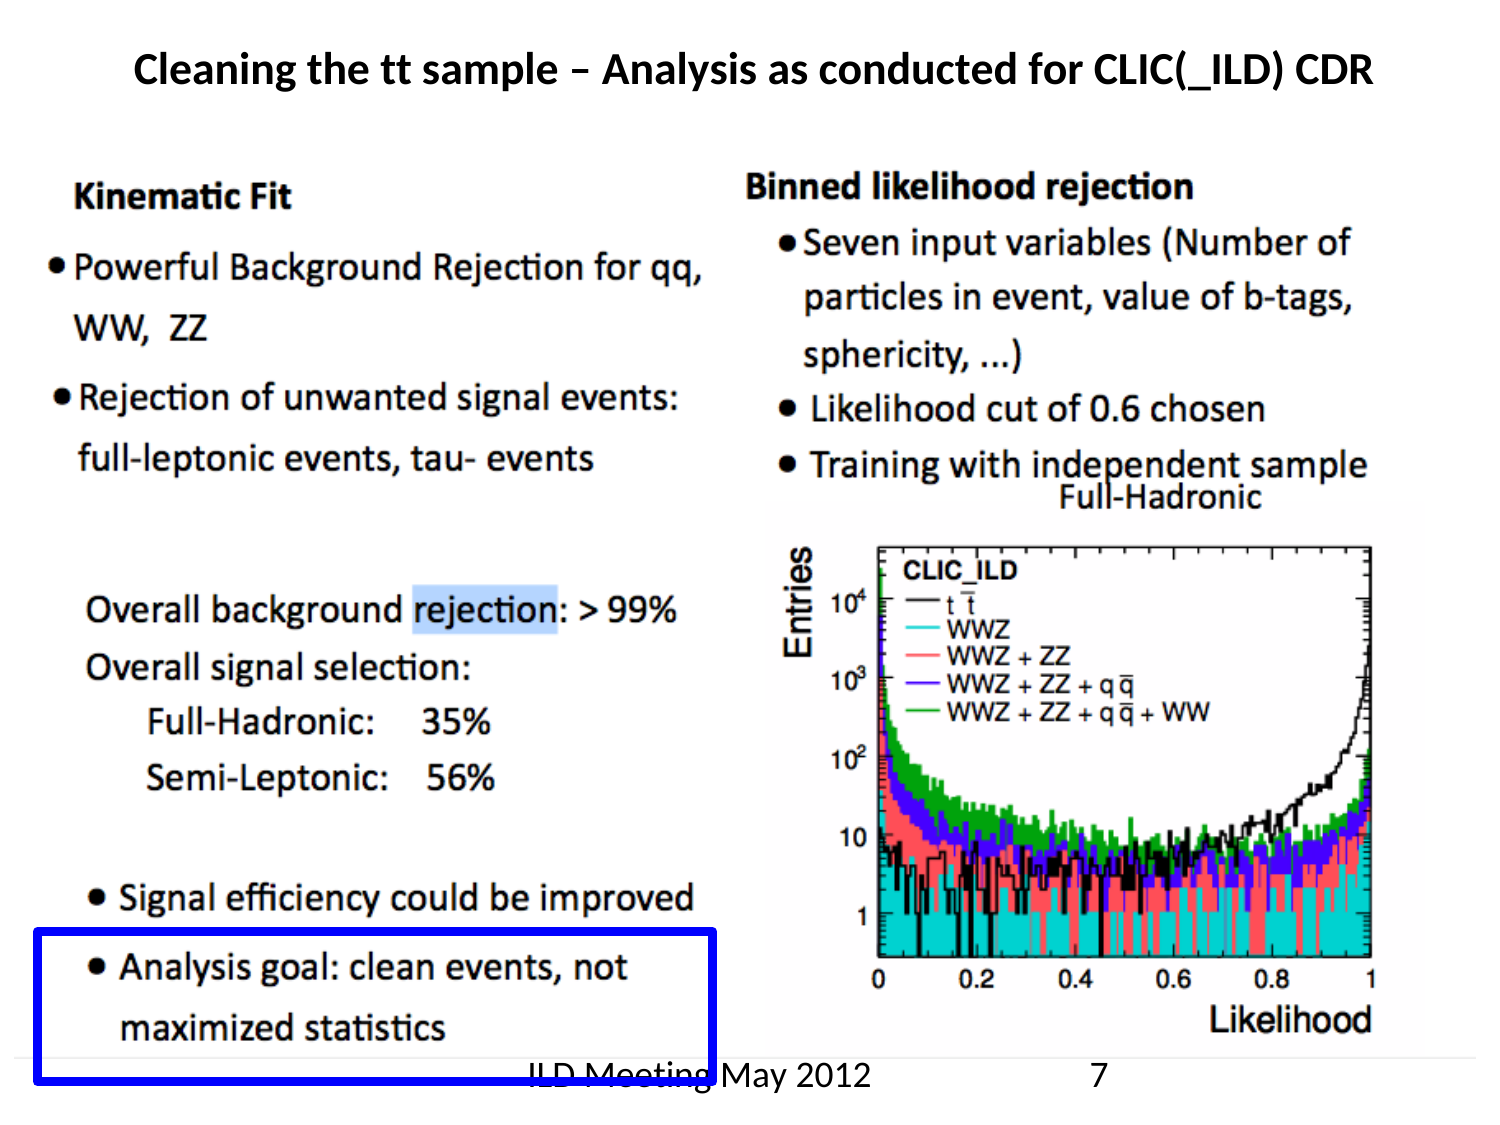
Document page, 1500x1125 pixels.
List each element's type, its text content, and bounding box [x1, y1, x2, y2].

picture [42, 936, 708, 1059]
picture [14, 155, 1476, 1059]
text_box Cleaning the tt sample – Analysis as conducted for CLIC(_ILD) CDR [118, 31, 1393, 102]
